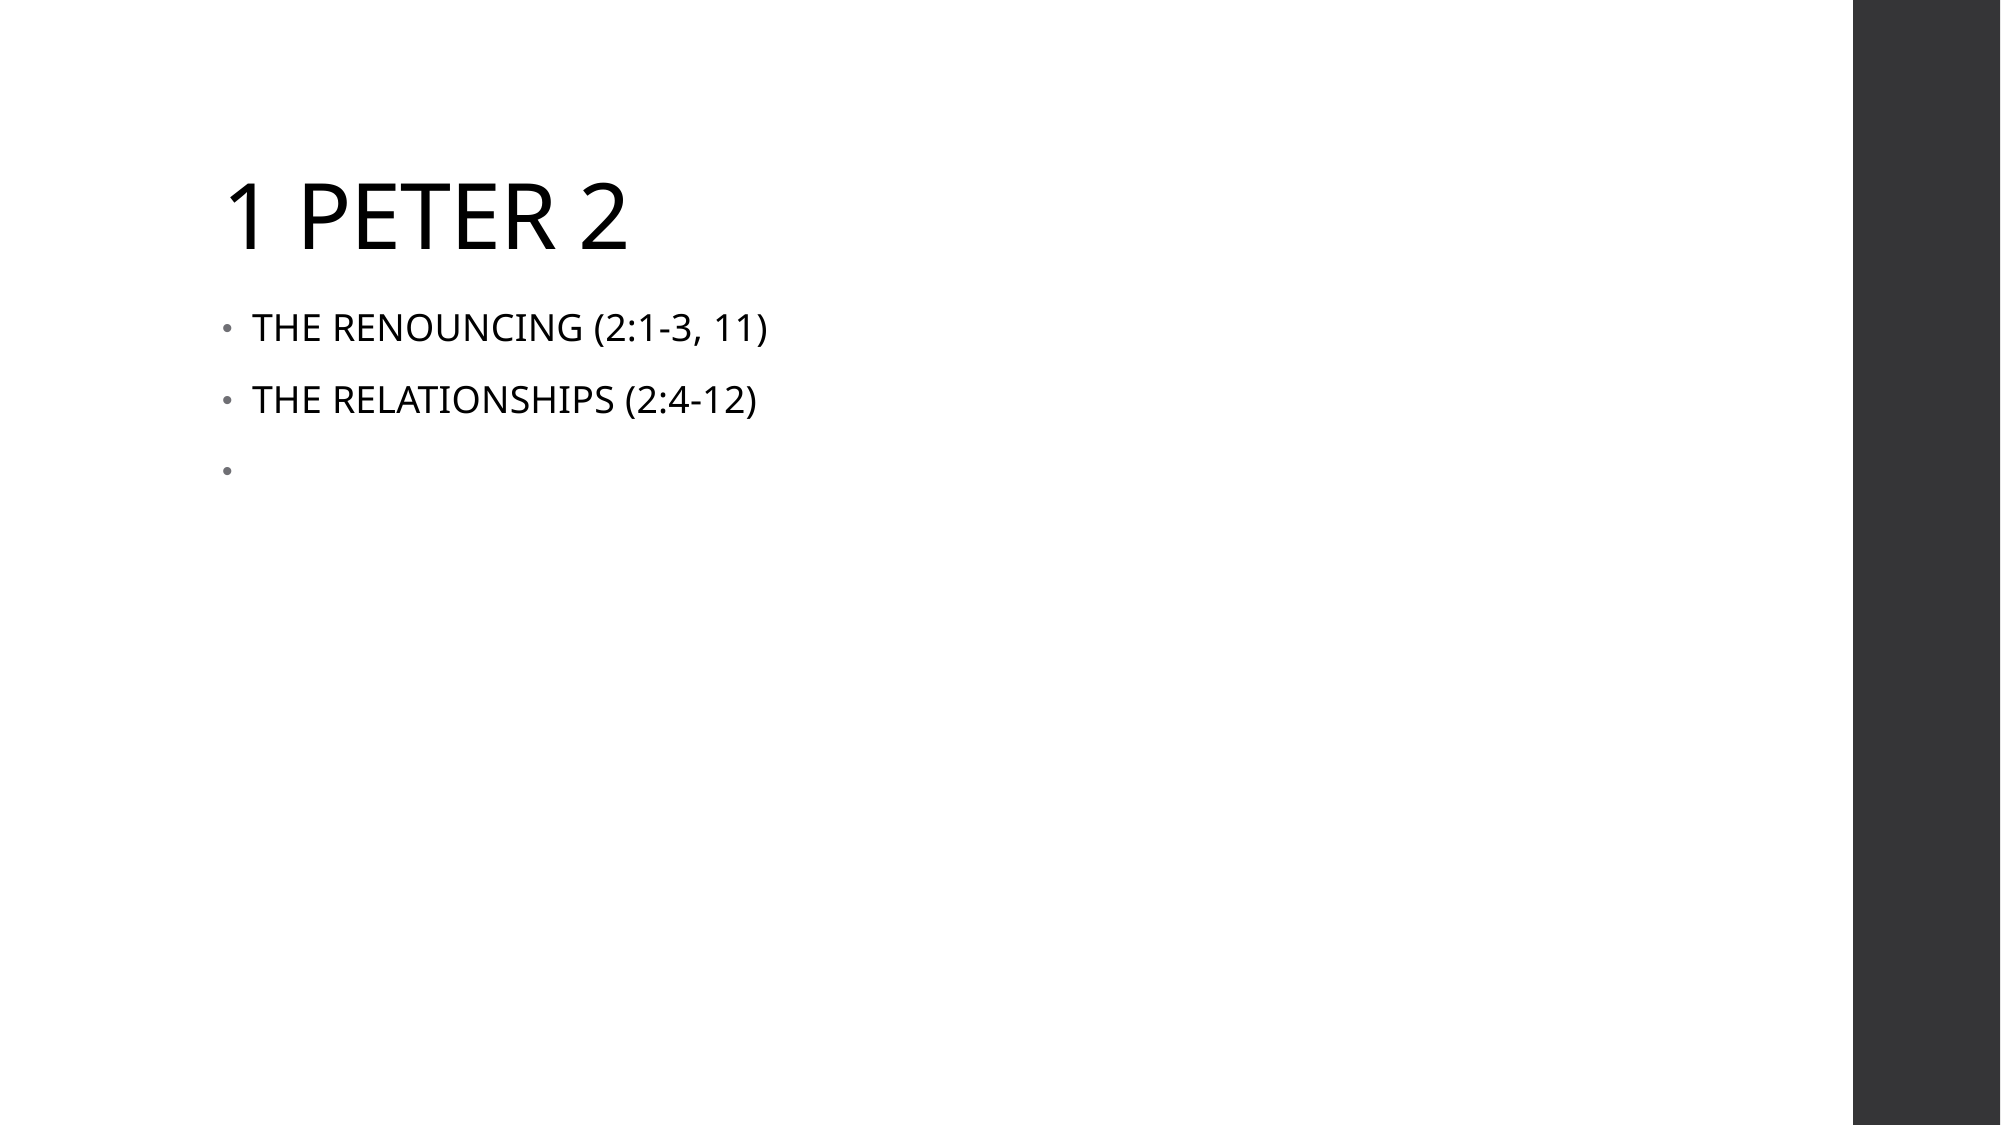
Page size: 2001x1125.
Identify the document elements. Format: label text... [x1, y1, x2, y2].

list THE RENOUNCING (2:1-3, 11) THE RELATIONSHIPS (2:4-12) [206, 299, 1617, 1014]
title 1 PETER 2 [206, 60, 1797, 278]
